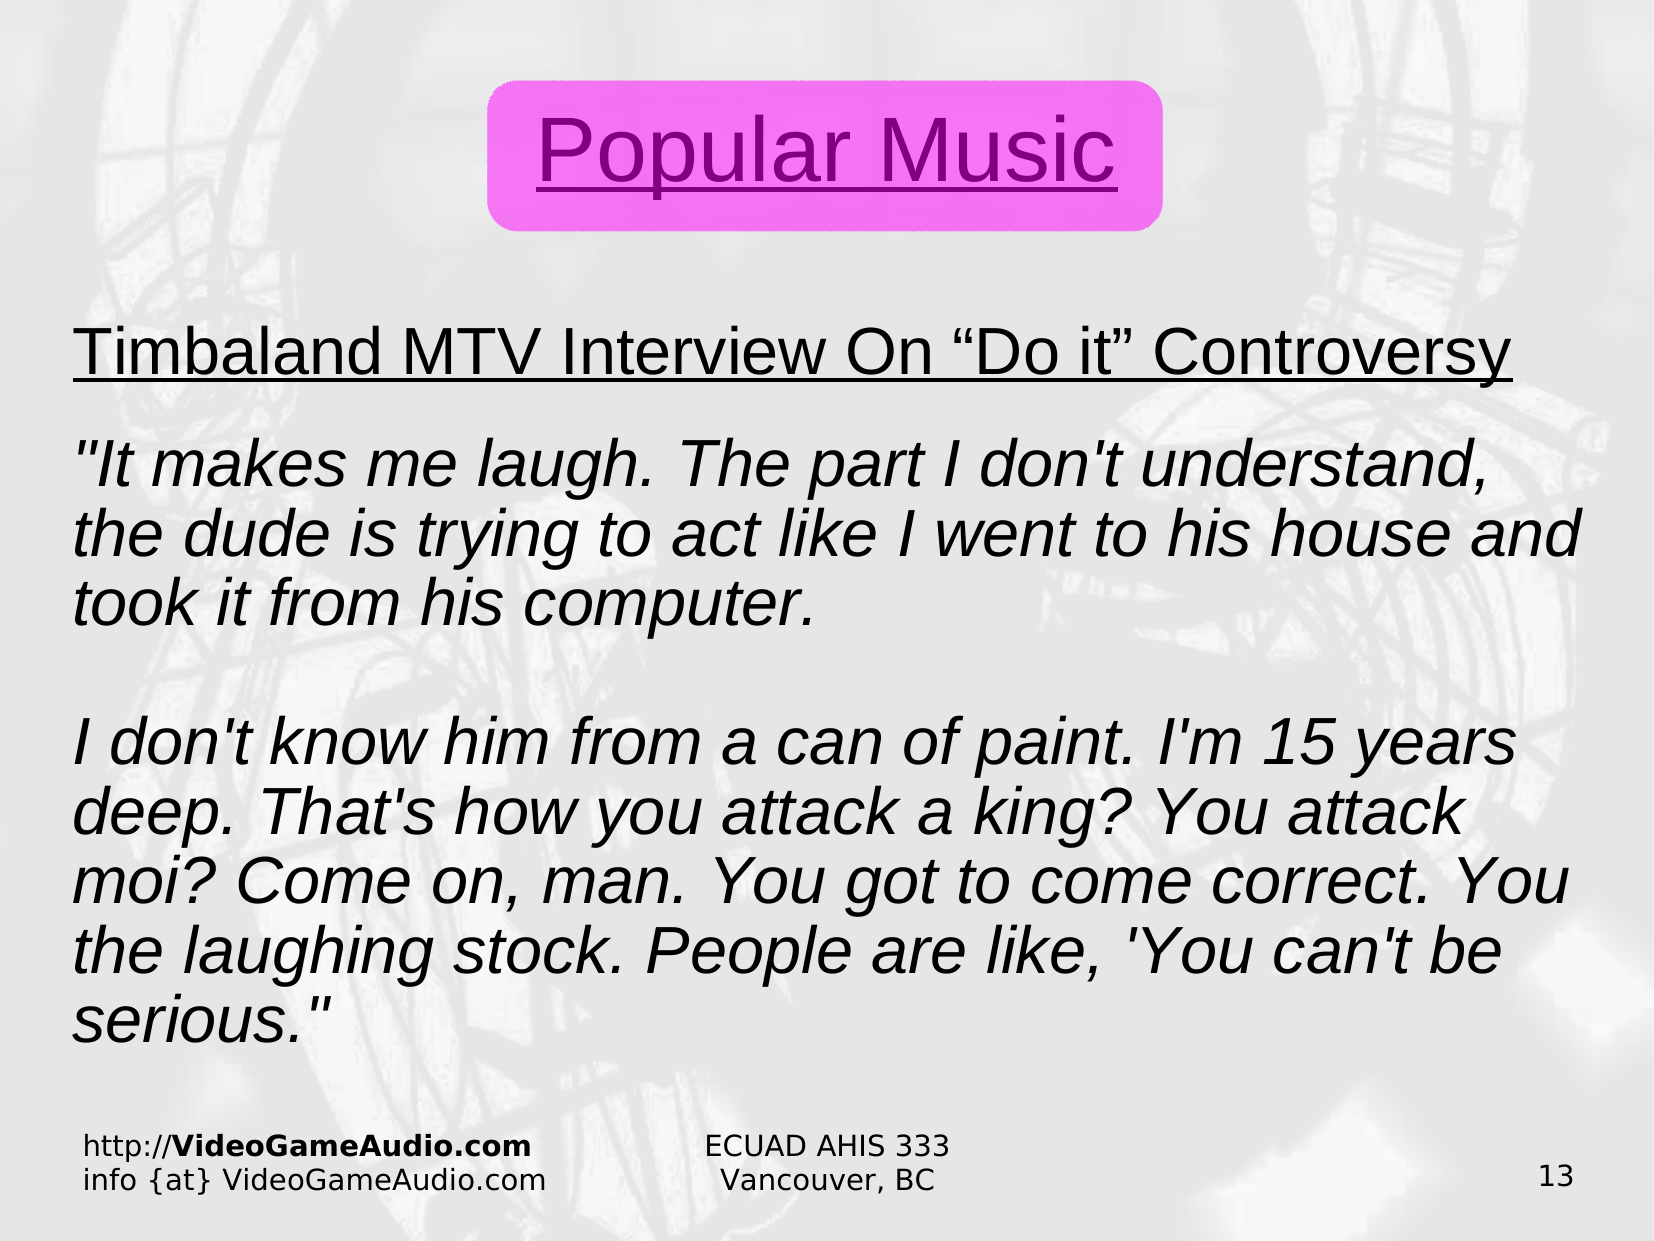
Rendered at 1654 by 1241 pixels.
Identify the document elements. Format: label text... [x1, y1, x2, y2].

text_box Timbaland MTV Interview On “Do it” Controversy "It makes me laugh. The part I don't understand, the dude is trying to act like I went to his house and took it from his computer. I don't know him from a can of paint. I'm 15 years deep. That's how you attack a king? You attack moi? Come on, man. You got to come correct. You the laughing stock. People are like, 'You can't be serious." [57, 311, 1613, 521]
title Popular Music [82, 49, 1571, 257]
text_box [487, 80, 1163, 231]
picture [0, 0, 1654, 1241]
